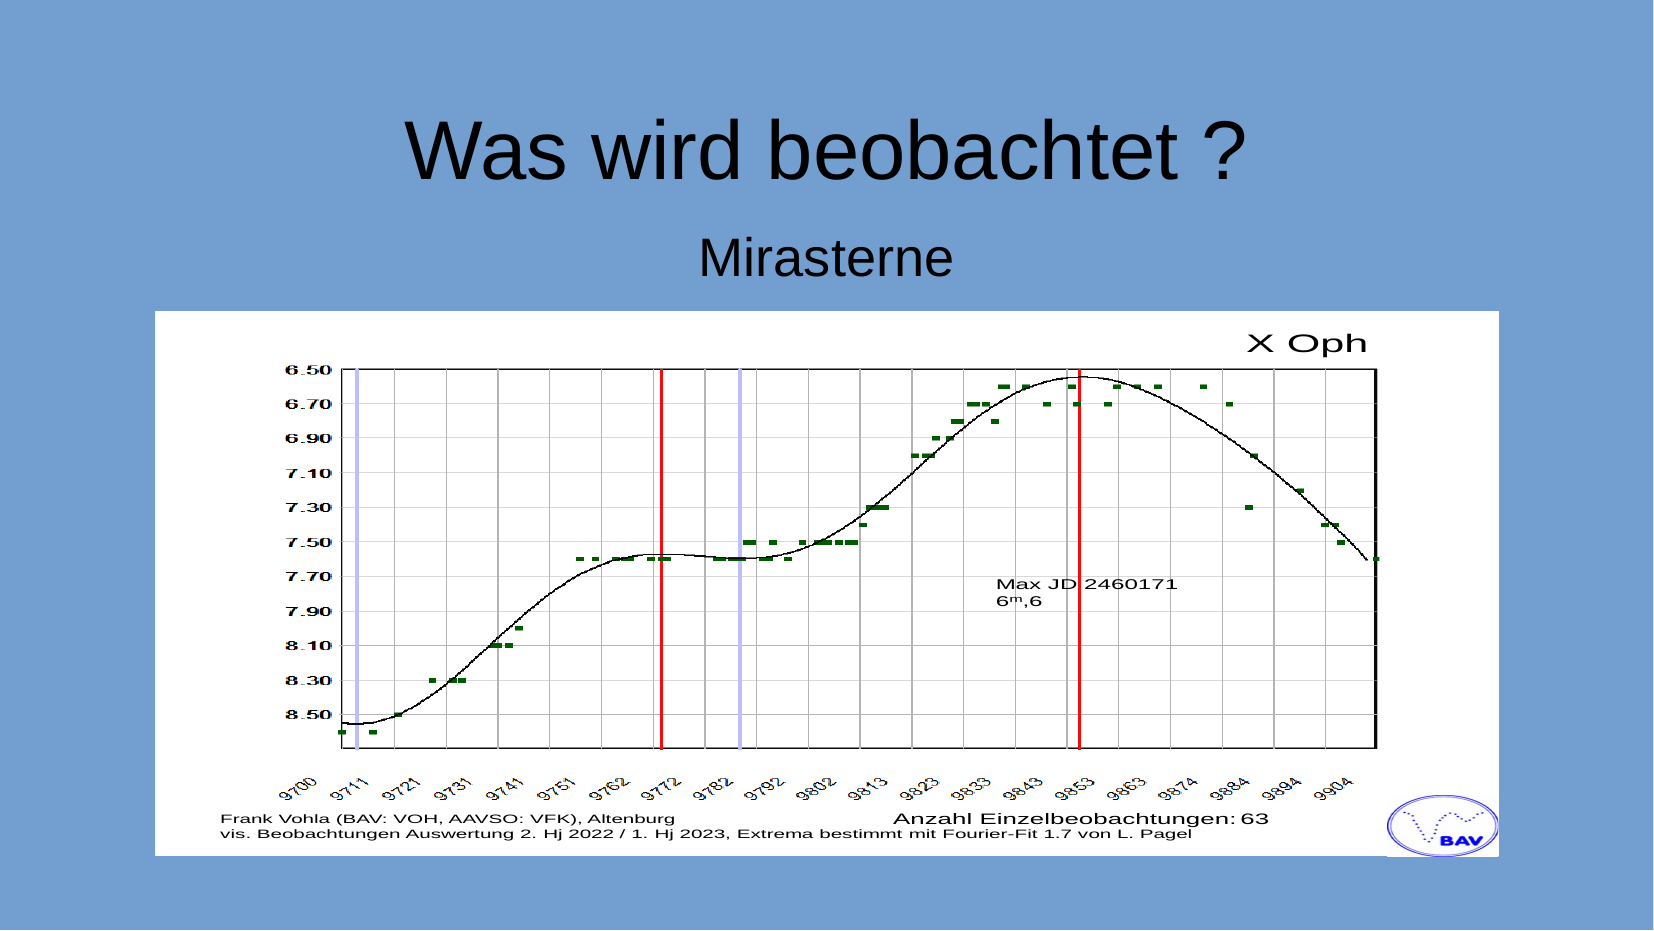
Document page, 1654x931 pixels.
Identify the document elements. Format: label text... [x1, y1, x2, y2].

picture [155, 310, 1499, 857]
text_box Was wird beobachtet ? Mirasterne [29, 29, 1625, 931]
